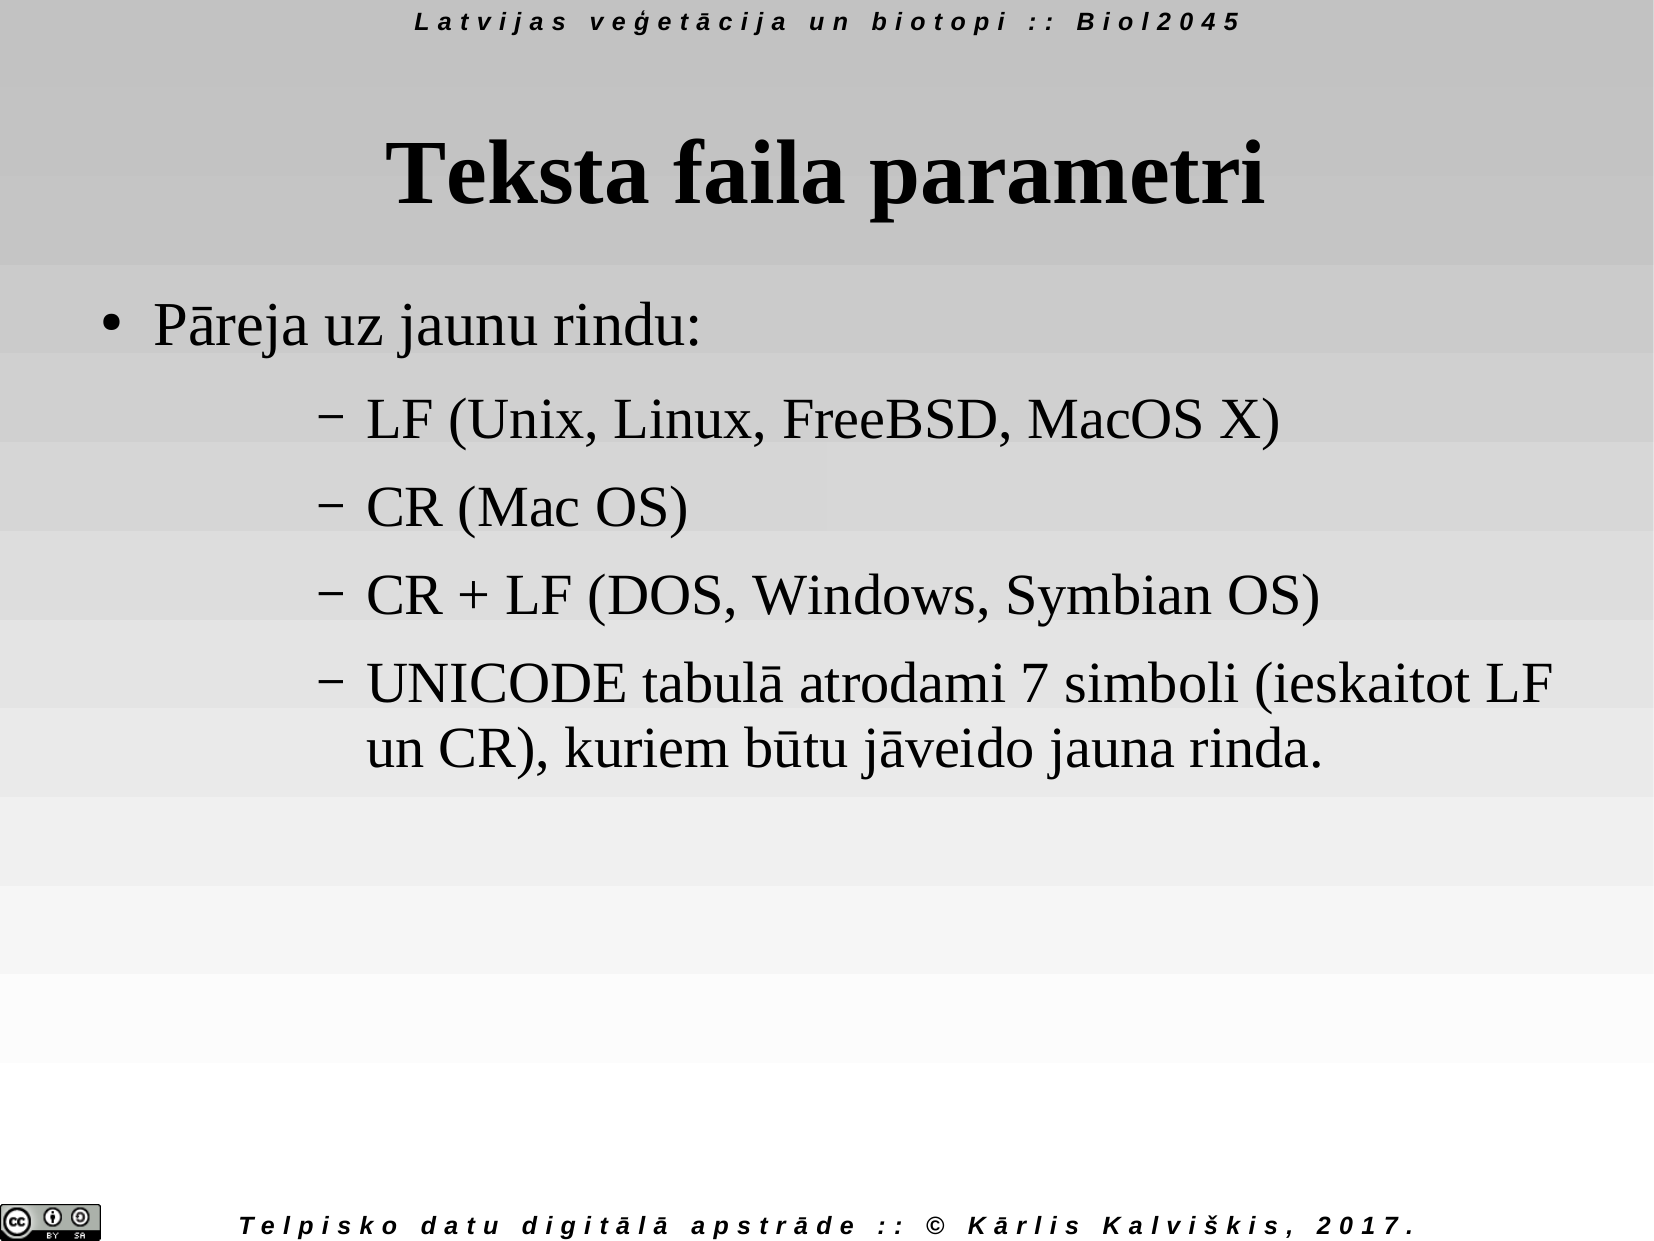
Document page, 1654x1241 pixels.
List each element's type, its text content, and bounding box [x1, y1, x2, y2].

picture [0, 0, 1654, 1241]
list Pāreja uz jaunu rindu: LF (Unix, Linux, FreeBSD, MacOS X) CR (Mac OS) CR + LF (DOS, Windows, Symbian OS) UNICODE tabulā atrodami 7 simboli (ieskaitot LF un CR), kuriem būtu jāveido jauna rinda. [82, 289, 1571, 1098]
title Teksta faila parametri [29, 56, 1625, 289]
